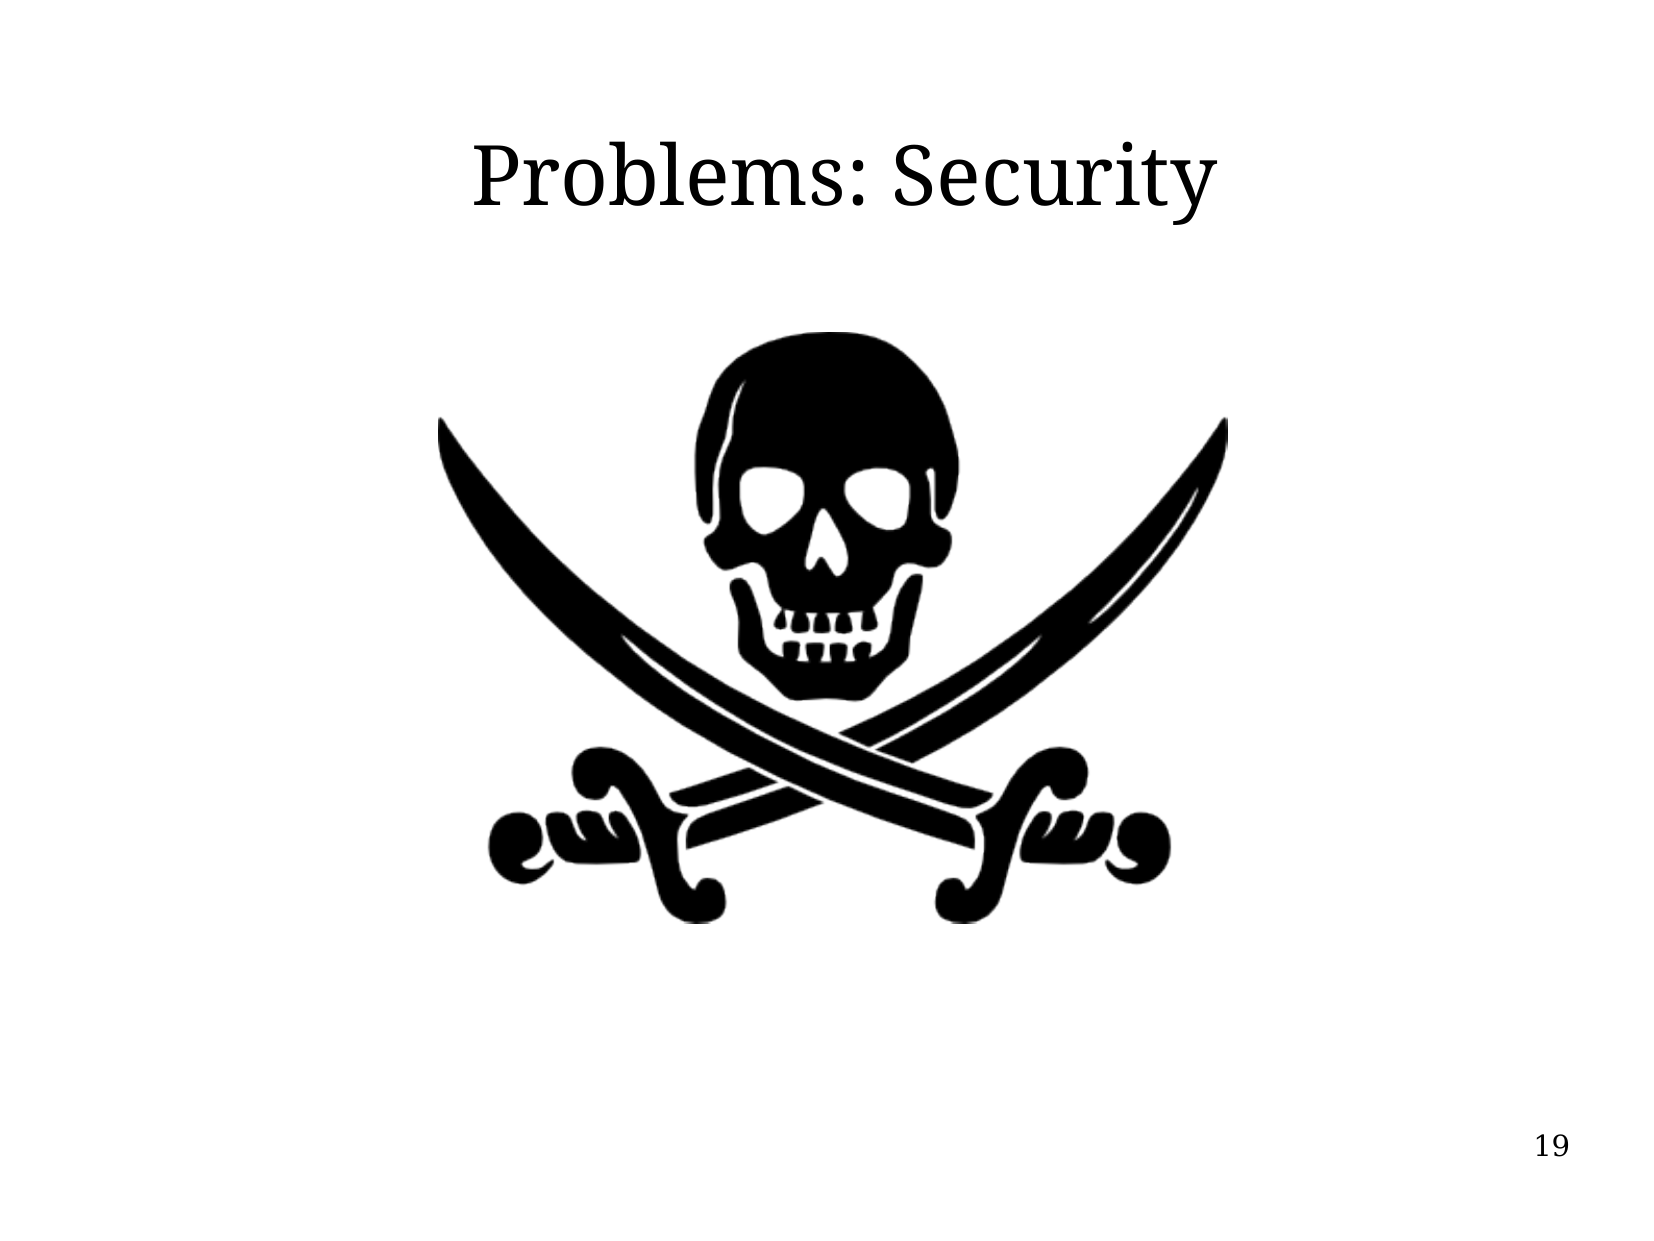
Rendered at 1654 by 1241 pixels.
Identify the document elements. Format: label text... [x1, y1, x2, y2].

picture [438, 332, 1228, 924]
subtitle [82, 297, 1571, 1117]
title Problems: Security [82, 18, 1571, 288]
